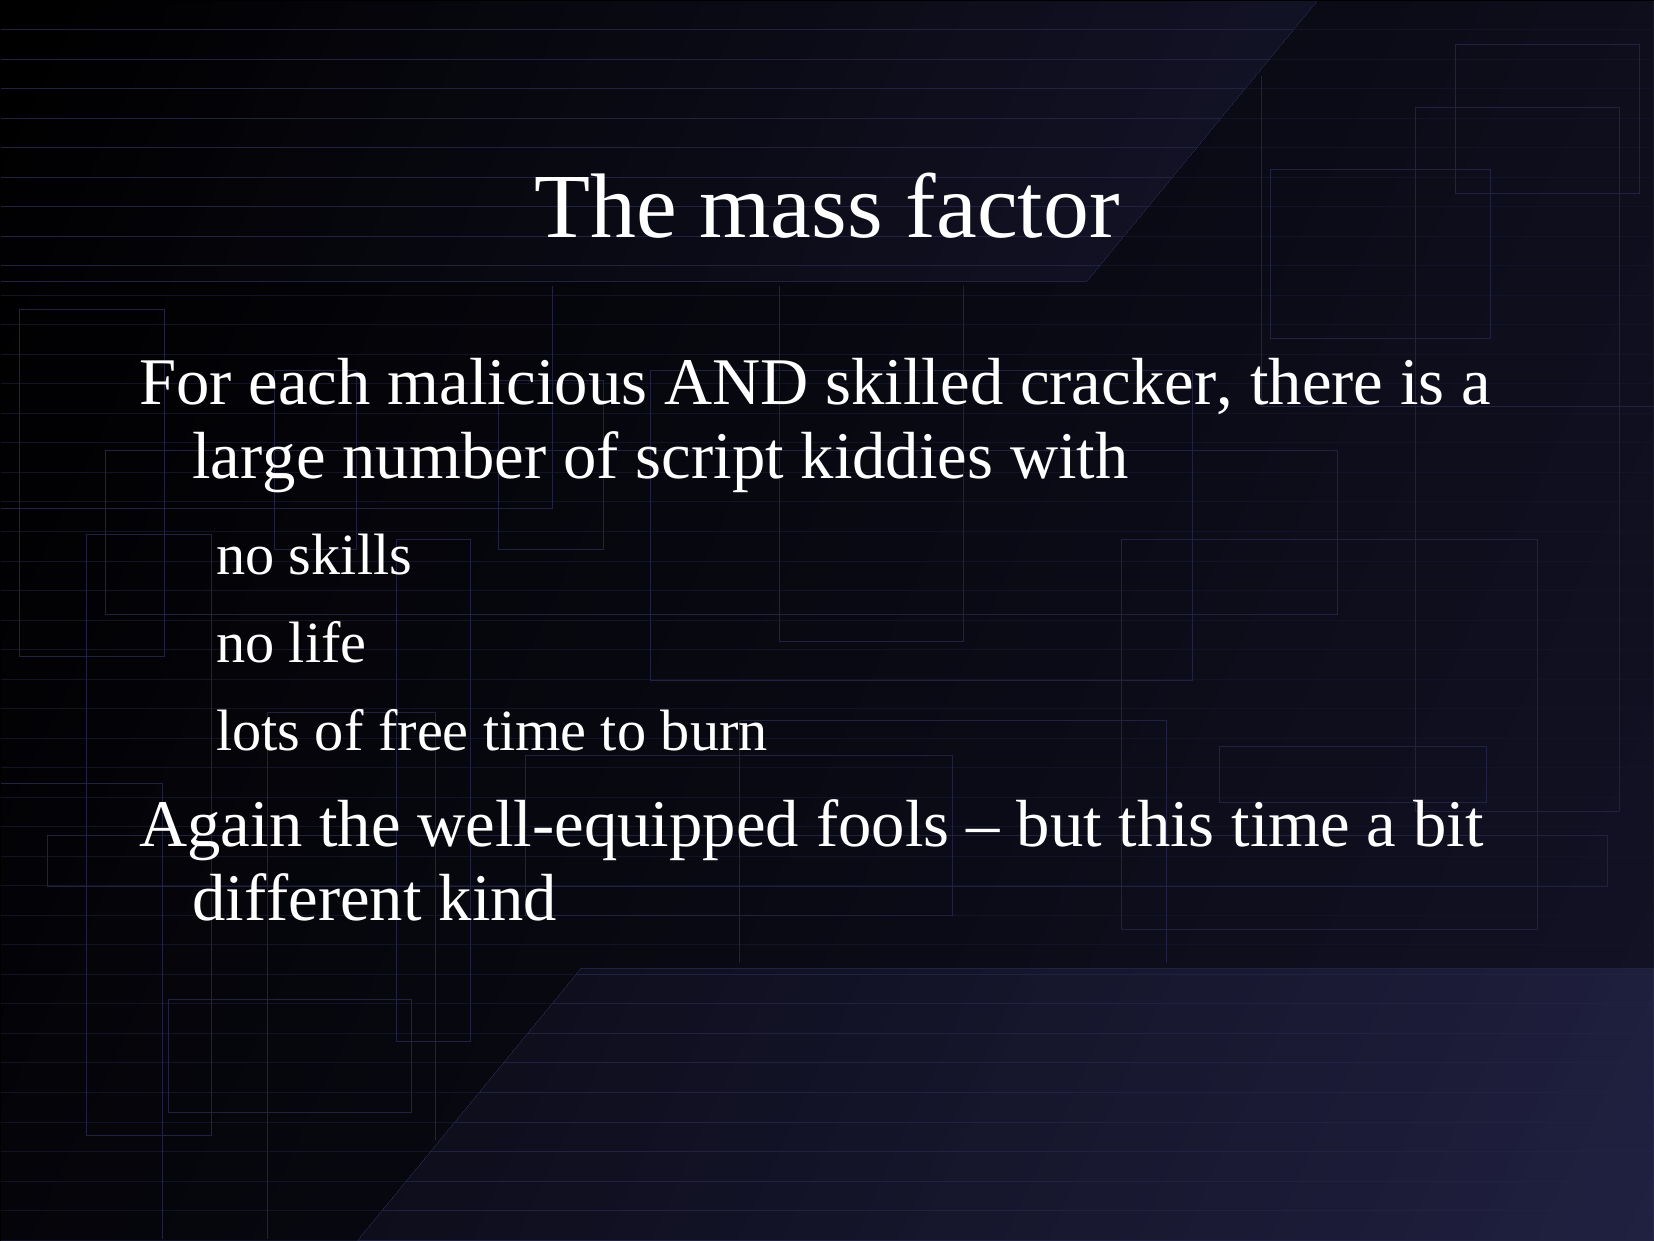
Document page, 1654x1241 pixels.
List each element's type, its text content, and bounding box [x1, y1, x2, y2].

title The mass factor [121, 102, 1534, 311]
list For each malicious AND skilled cracker, there is a large number of script kiddies with no skills no life lots of free time to burn Again the well-equipped fools – but this time a bit different kind [121, 344, 1534, 1127]
